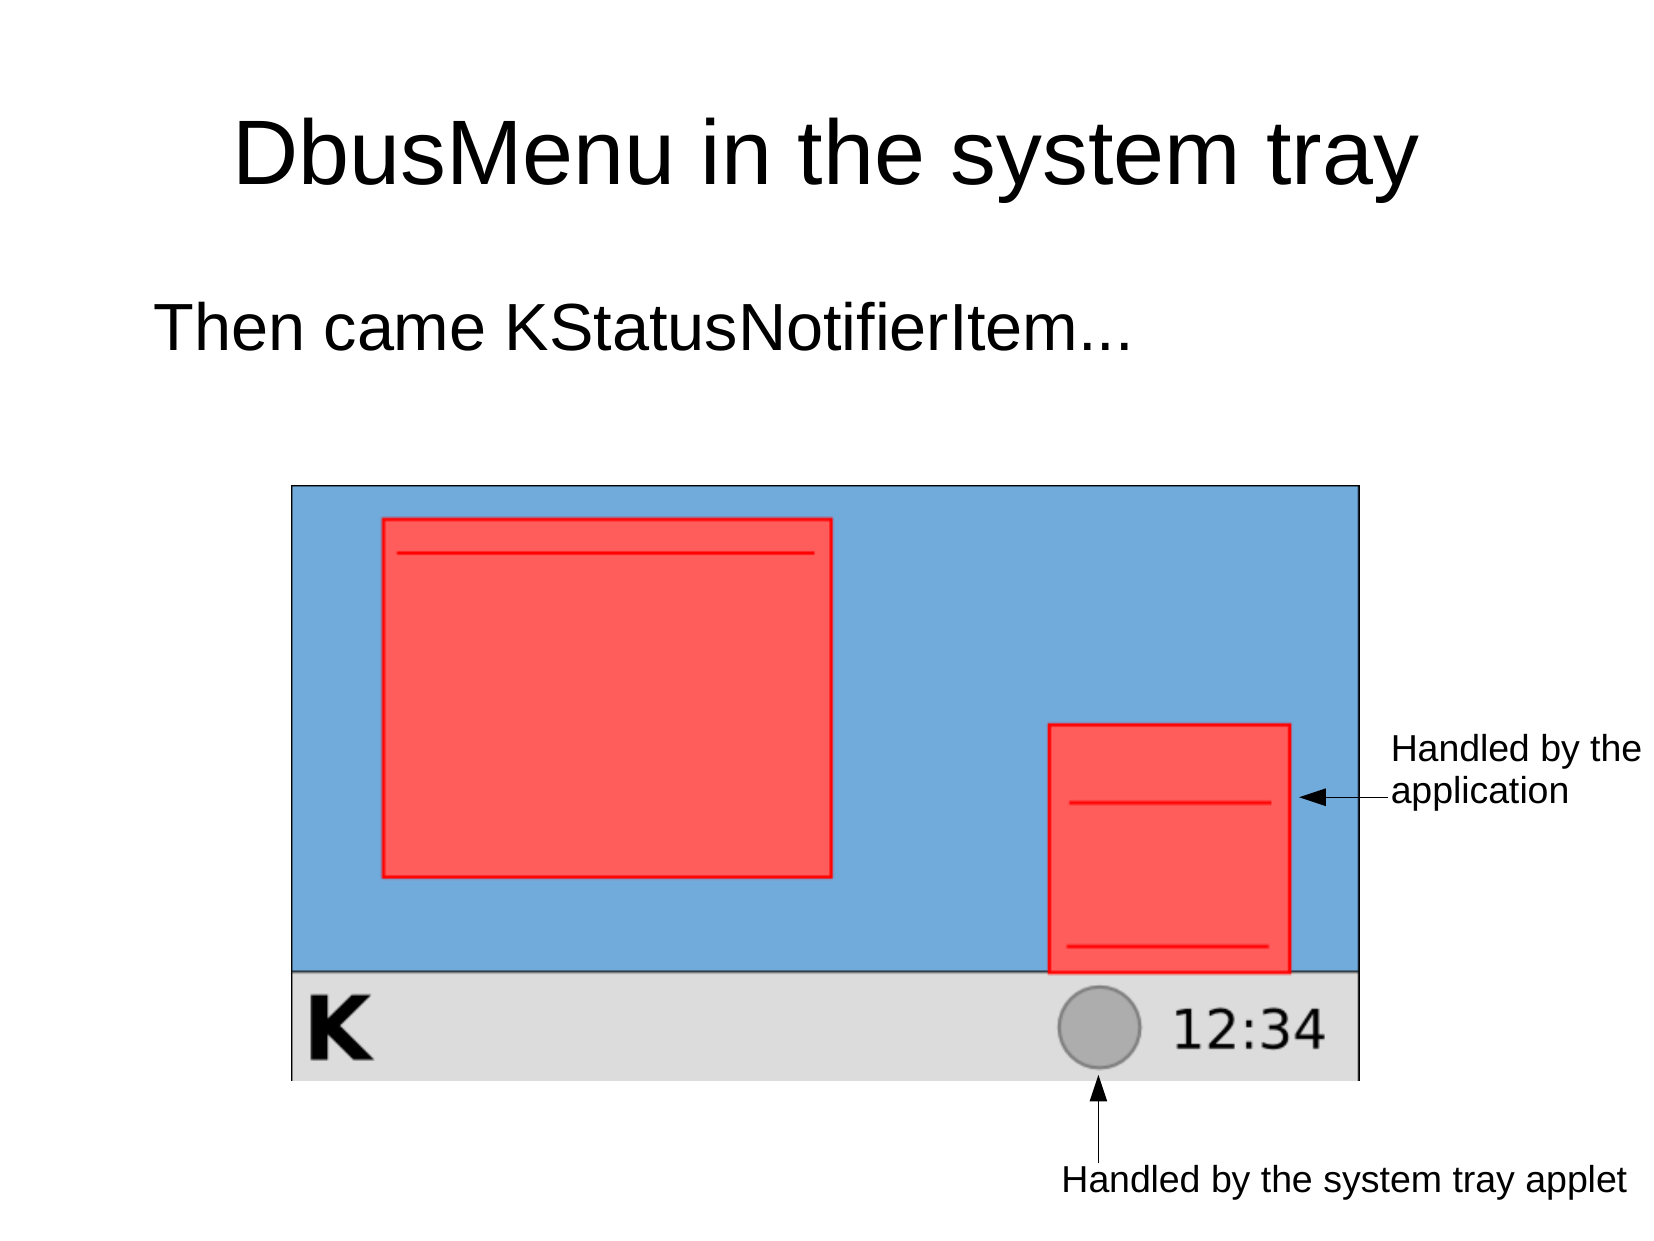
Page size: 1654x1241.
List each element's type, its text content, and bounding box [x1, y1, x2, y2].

text_box Handled by the application [1375, 720, 1654, 839]
picture [291, 485, 1360, 1081]
text_box Handled by the system tray applet [1046, 1151, 1641, 1209]
title DbusMenu in the system tray [82, 49, 1571, 257]
list Then came KStatusNotifierItem... [82, 290, 1571, 681]
